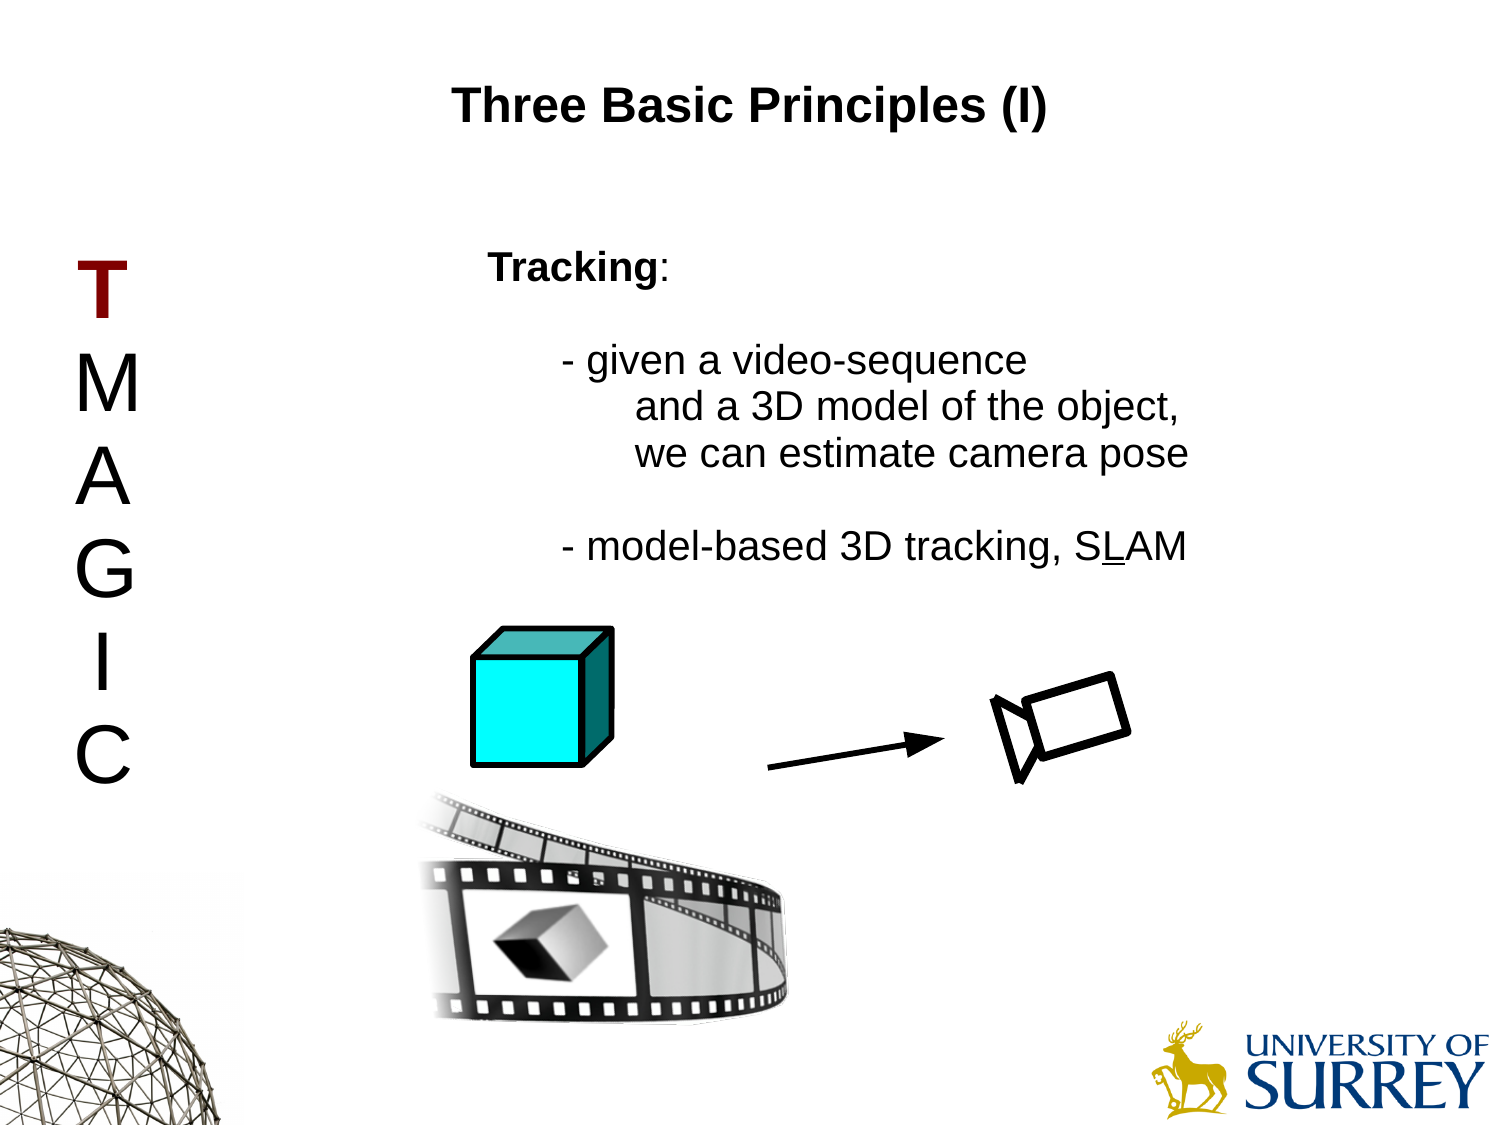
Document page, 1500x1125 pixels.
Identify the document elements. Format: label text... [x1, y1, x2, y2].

picture [1151, 1019, 1489, 1120]
text_box Tracking: - given a video-sequence and a 3D model of the object, we can estimate camera pose - model-based 3D tracking, SLAM [472, 236, 1359, 577]
text_box [473, 628, 612, 766]
text_box T M A G I C [59, 236, 148, 810]
picture [0, 872, 244, 1125]
picture [401, 779, 792, 1031]
title Three Basic Principles (I) [0, 65, 1500, 207]
